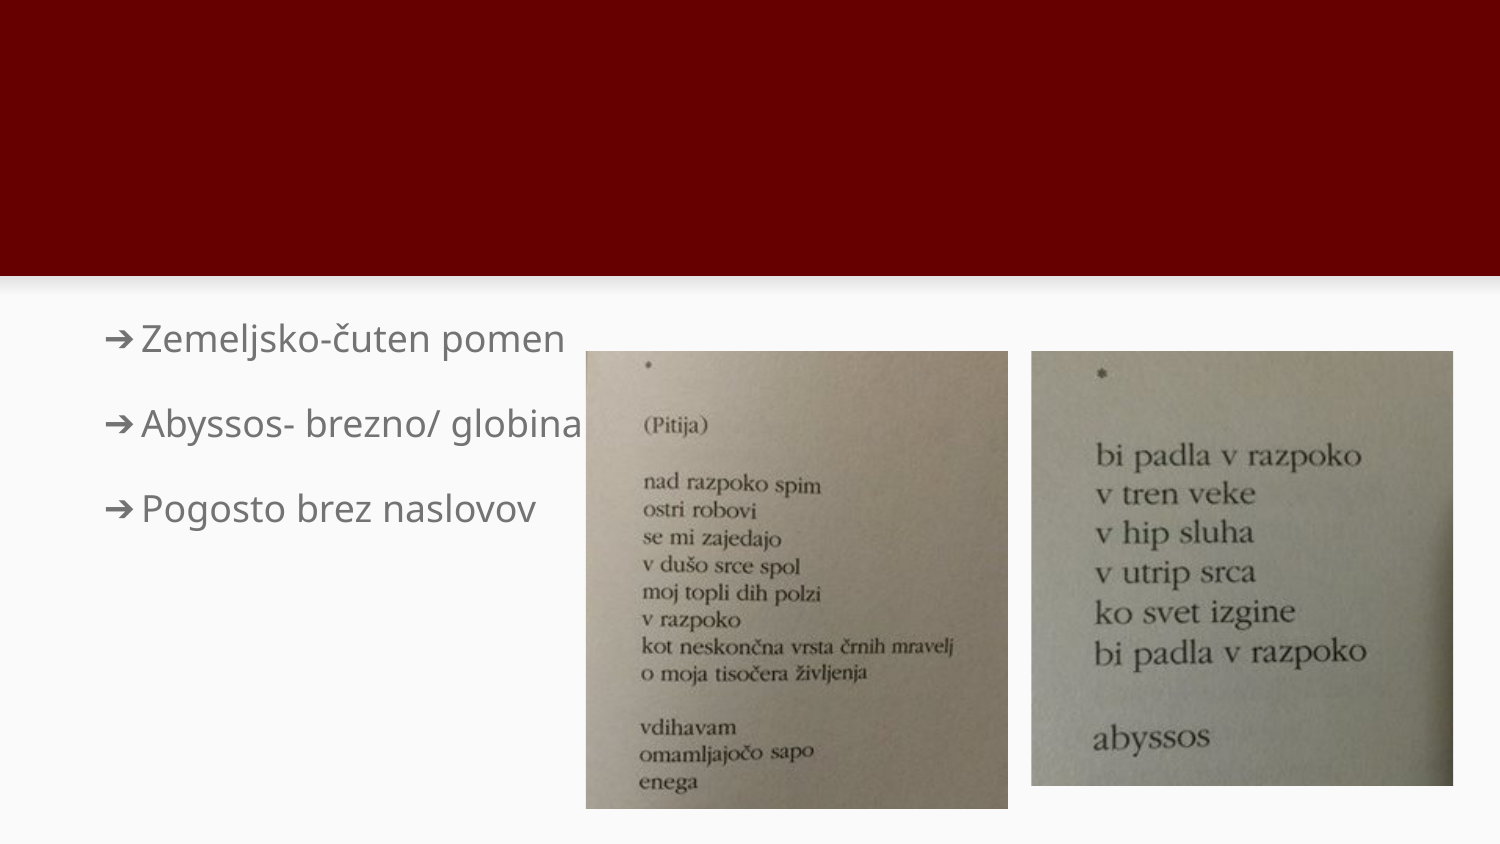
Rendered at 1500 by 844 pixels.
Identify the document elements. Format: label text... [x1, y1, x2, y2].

picture [585, 351, 1008, 809]
list Zemeljsko-čuten pomen Abyssos- brezno/ globina Pogosto brez naslovov [51, 292, 1449, 752]
picture [1031, 351, 1454, 786]
